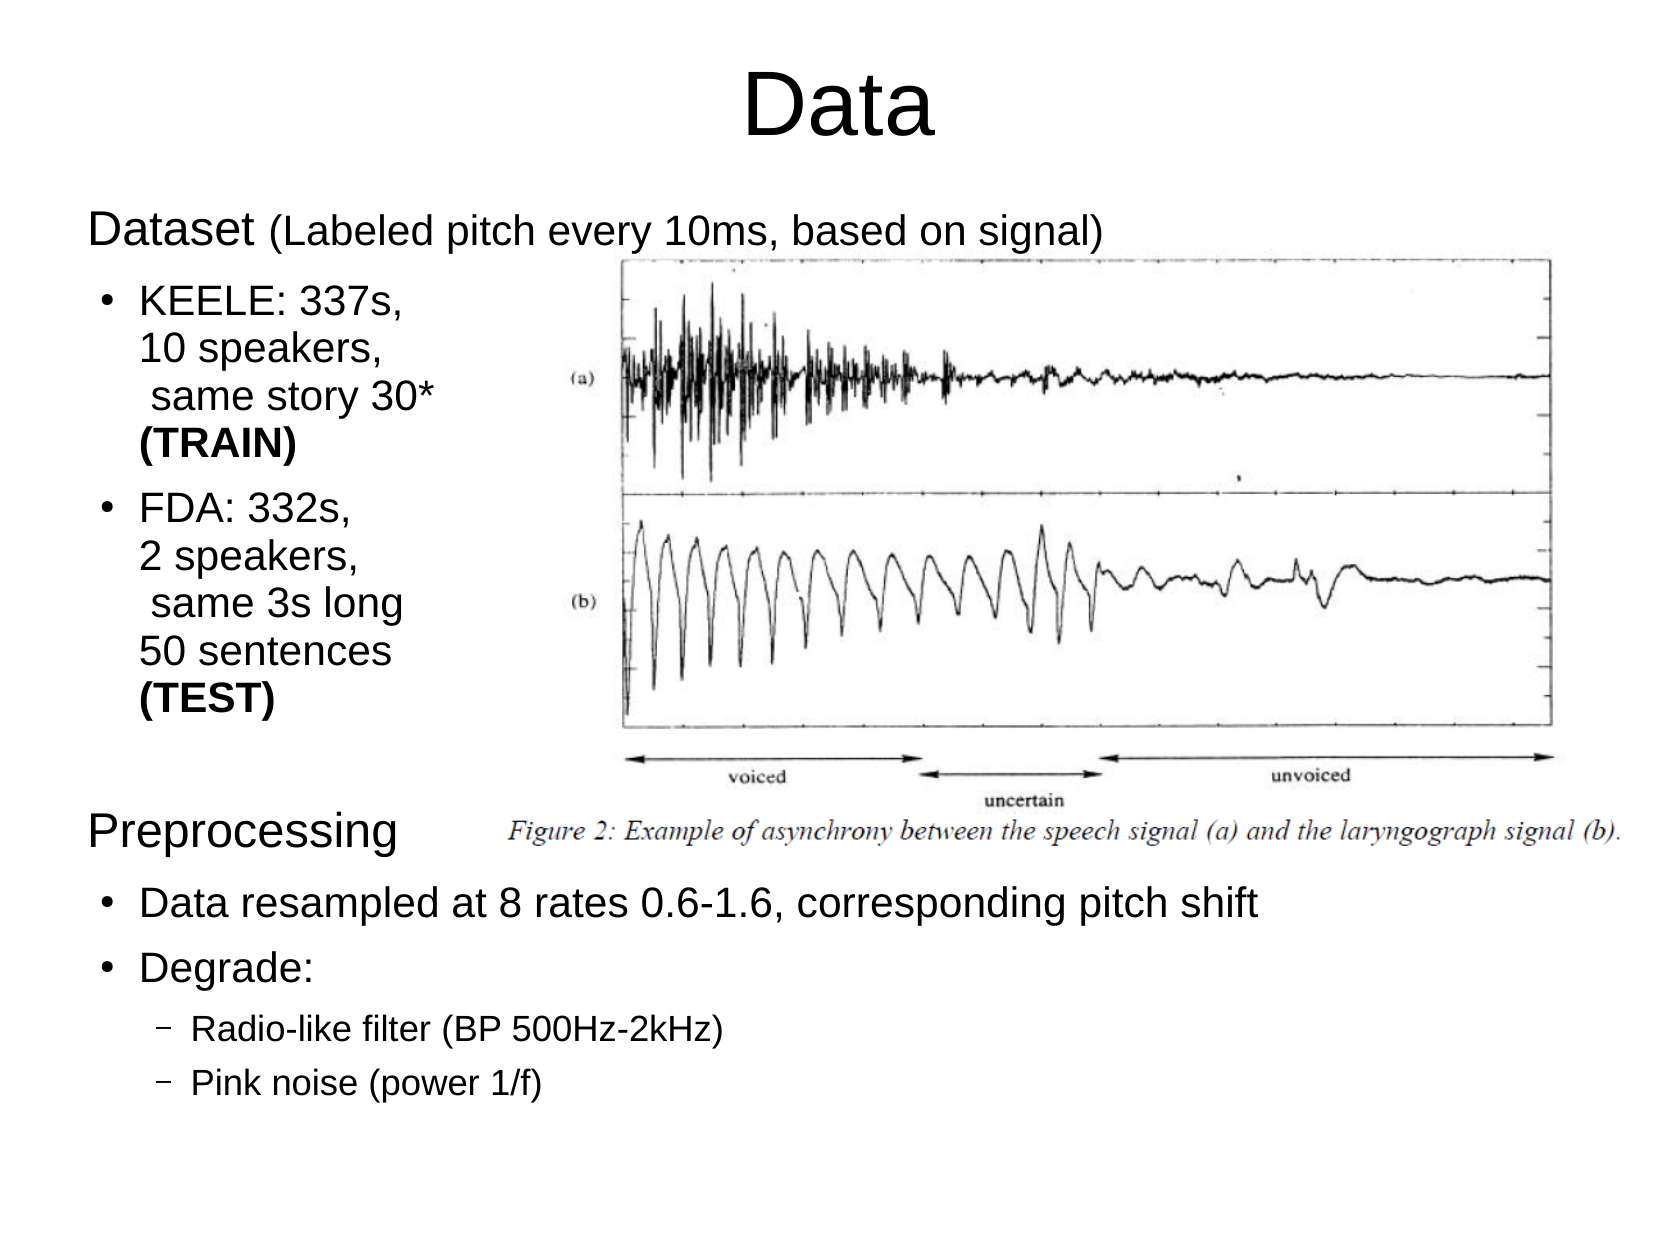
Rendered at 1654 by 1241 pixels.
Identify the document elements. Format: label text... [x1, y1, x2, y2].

title Data [94, 0, 1583, 200]
picture [1607, 235, 1630, 851]
list Dataset (Labeled pitch every 10ms, based on signal) KEELE: 337s, 10 speakers, same story 30* (TRAIN) FDA: 332s, 2 speakers, same 3s long 50 sentences (TEST) Preprocessing Data resampled at 8 rates 0.6-1.6, corresponding pitch shift Degrade: Radio-like filter (BP 500Hz-2kHz) Pink noise (power 1/f) [35, 200, 1607, 1109]
